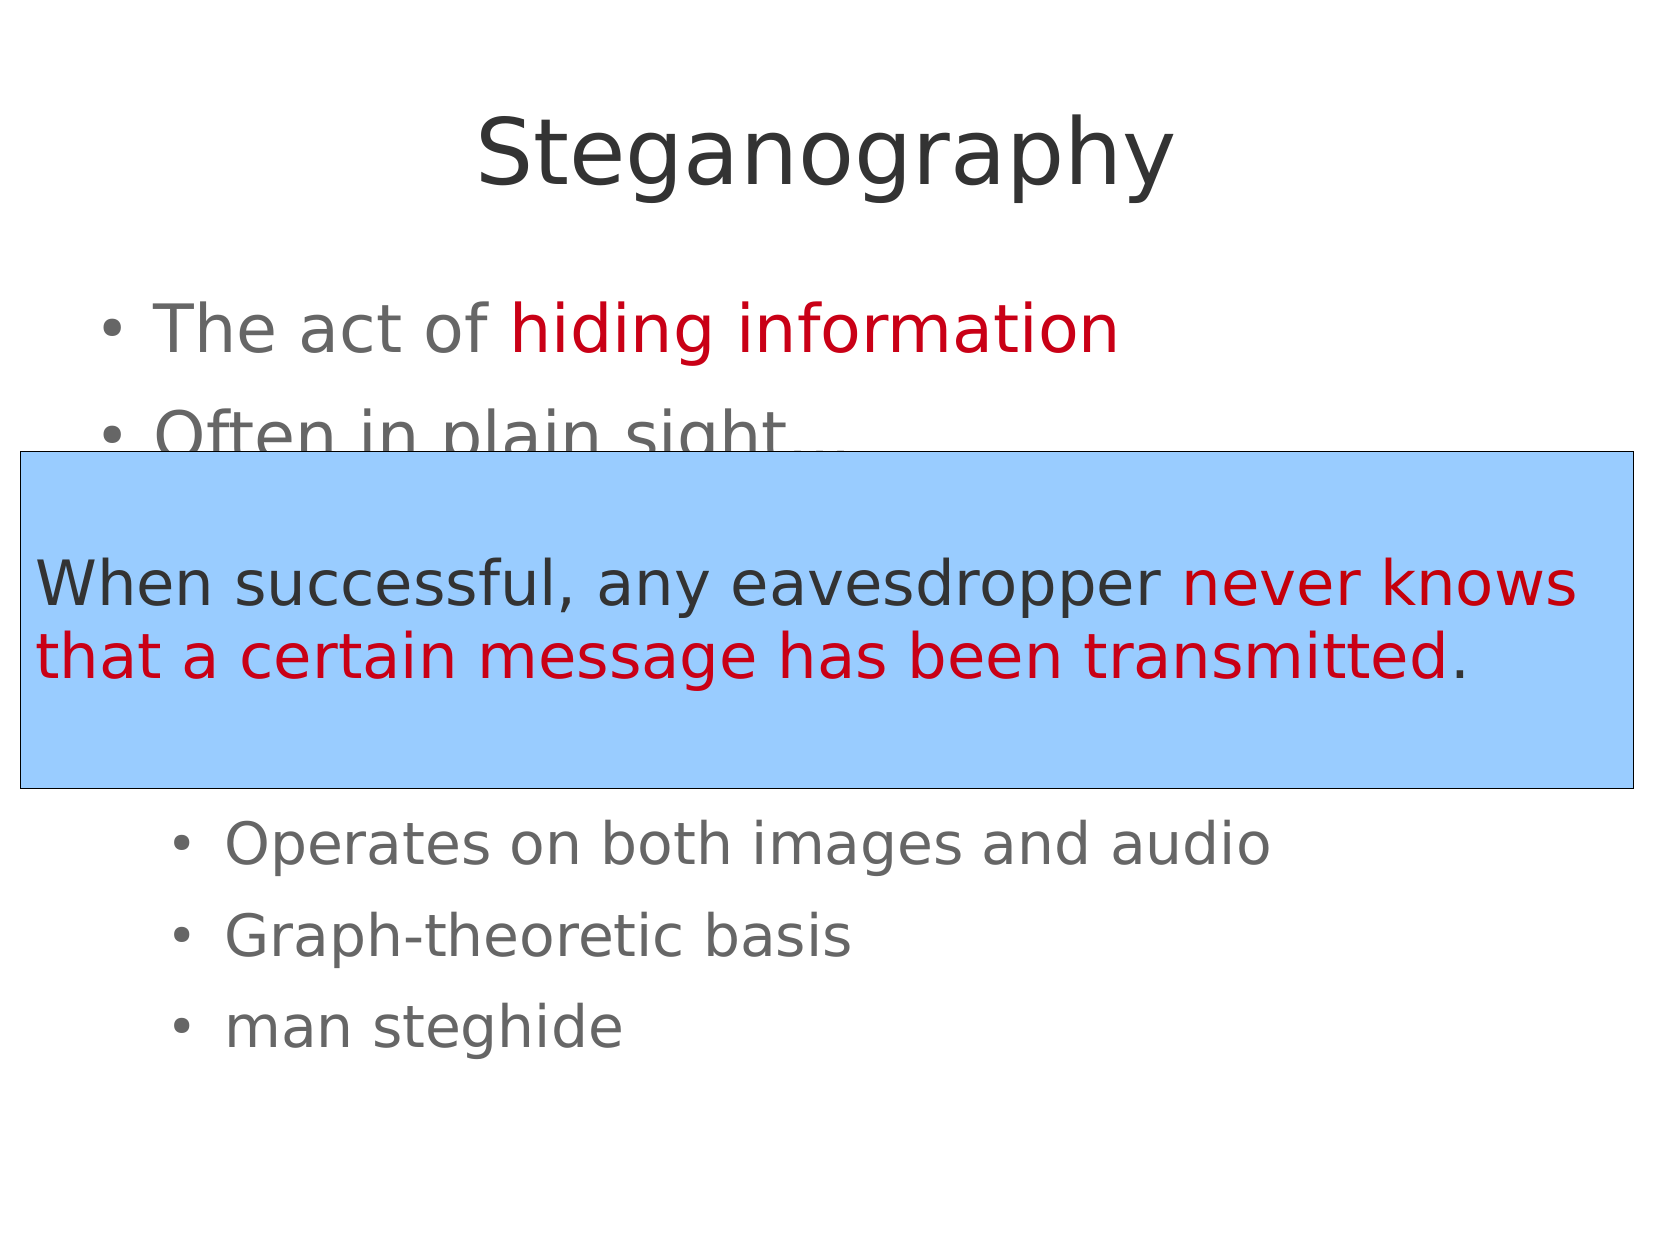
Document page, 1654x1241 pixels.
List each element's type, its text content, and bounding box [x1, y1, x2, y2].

list The act of hiding information Often in plain sight... Example: slightly modify pixel data... (R,G,B): (255,255,255) → (255,255,254) See app: steghide Operates on both images and audio Graph-theoretic basis man steghide [82, 290, 1571, 451]
list The act of hiding information Often in plain sight... Example: slightly modify pixel data... (R,G,B): (255,255,255) → (255,255,254) See app: steghide Operates on both images and audio Graph-theoretic basis man steghide [82, 789, 1571, 1109]
title Steganography [82, 49, 1571, 257]
text_box When successful, any eavesdropper never knows that a certain message has been transmitted. [20, 451, 1634, 789]
